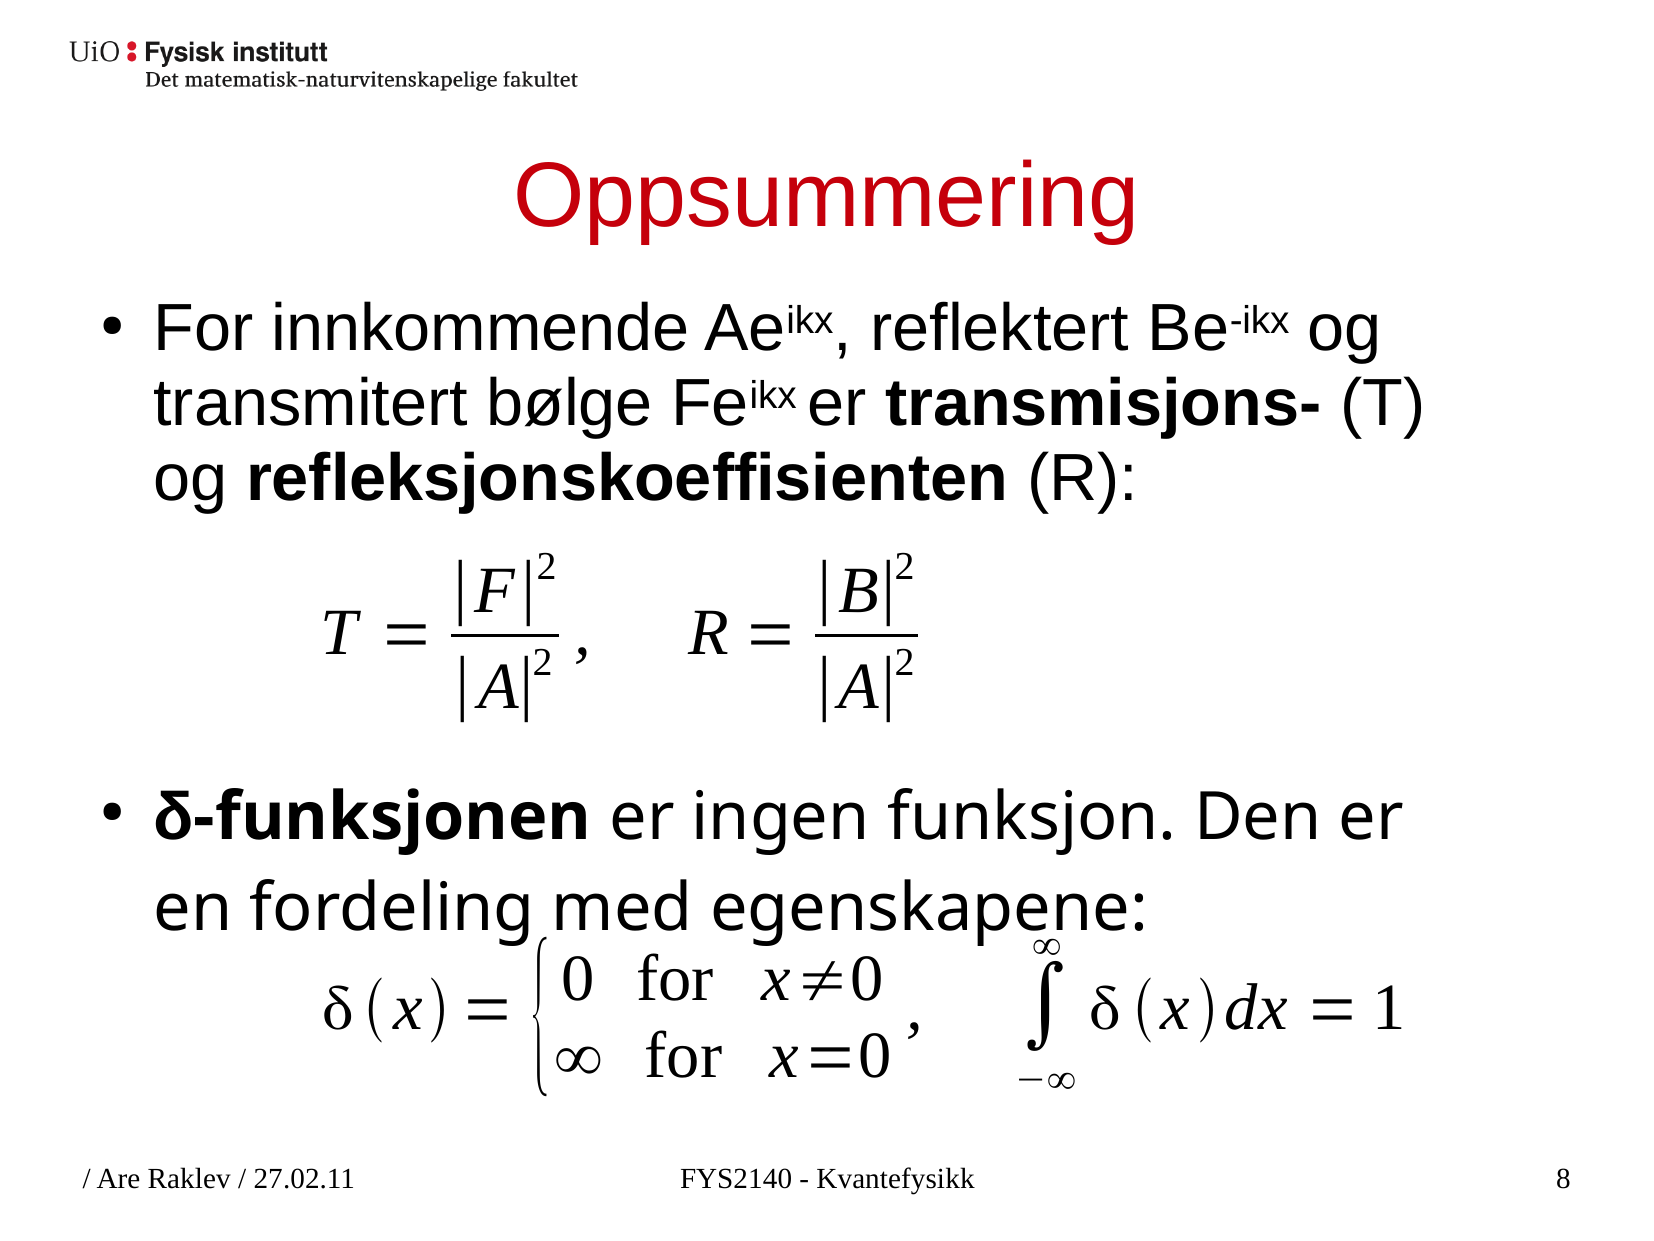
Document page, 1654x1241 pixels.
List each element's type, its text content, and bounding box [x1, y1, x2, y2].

picture [68, 37, 581, 93]
chart [314, 544, 928, 727]
title Oppsummering [82, 90, 1571, 298]
chart [314, 934, 1413, 1101]
list For innkommende Aeikx, reflektert Be-ikx og transmitert bølge Feikx er transmisjons- (T) og refleksjonskoeffisienten (R): δ-funksjonen er ingen funksjon. Den er en fordeling med egenskapene: [82, 290, 1501, 1094]
